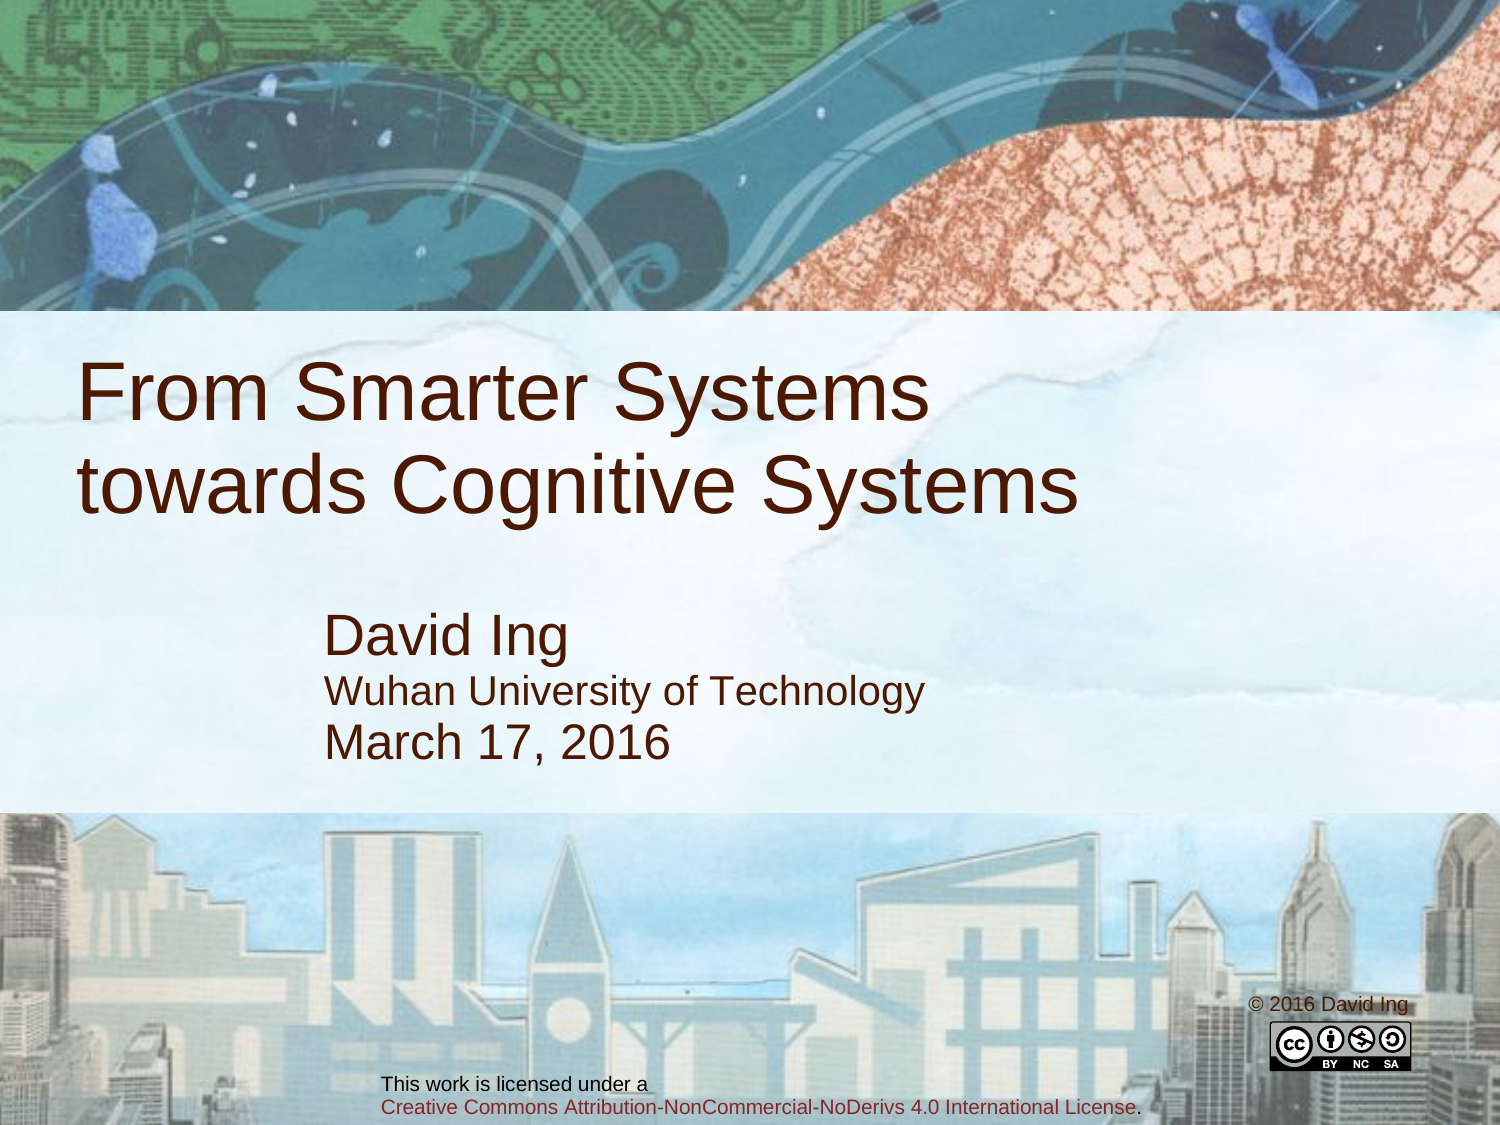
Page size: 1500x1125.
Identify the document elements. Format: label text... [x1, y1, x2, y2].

picture [0, 0, 1500, 1125]
list David Ing Wuhan University of Technology March 17, 2016 [324, 602, 1375, 809]
title From Smarter Systems towards Cognitive Systems [76, 328, 1358, 549]
